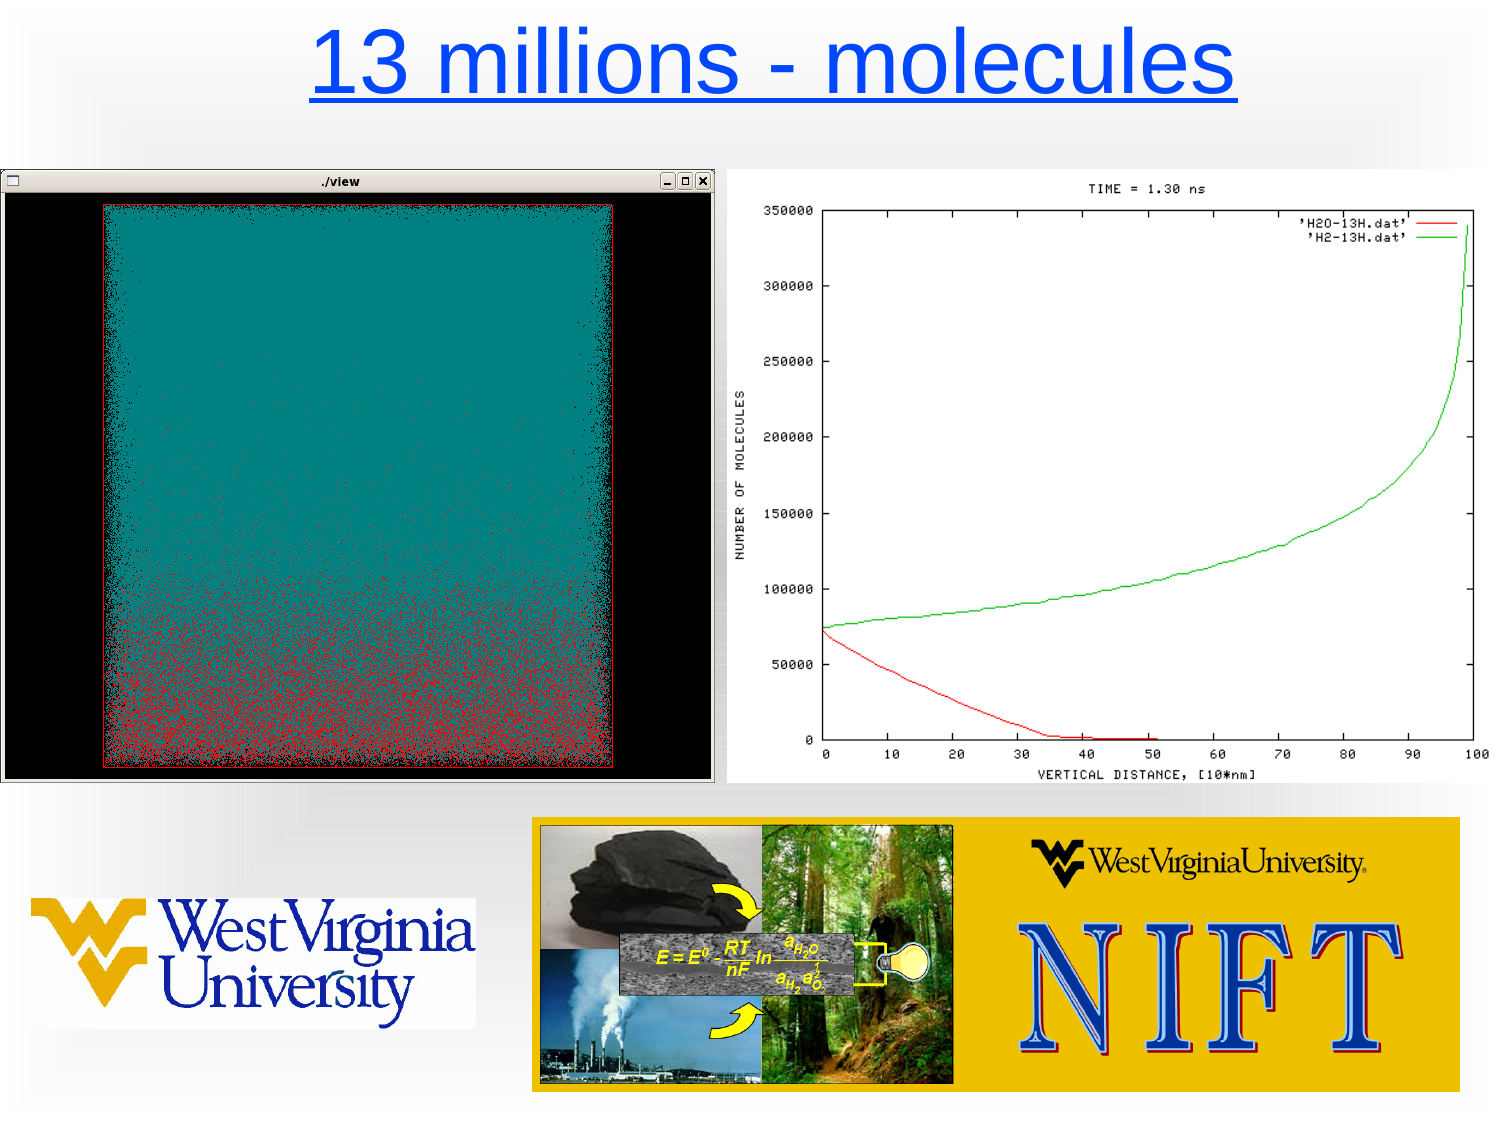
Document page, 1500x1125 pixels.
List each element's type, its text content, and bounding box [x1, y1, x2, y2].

title 13 millions - molecules [135, 10, 1411, 113]
picture [0, 169, 715, 783]
picture [727, 169, 1497, 783]
picture [532, 817, 1460, 1092]
